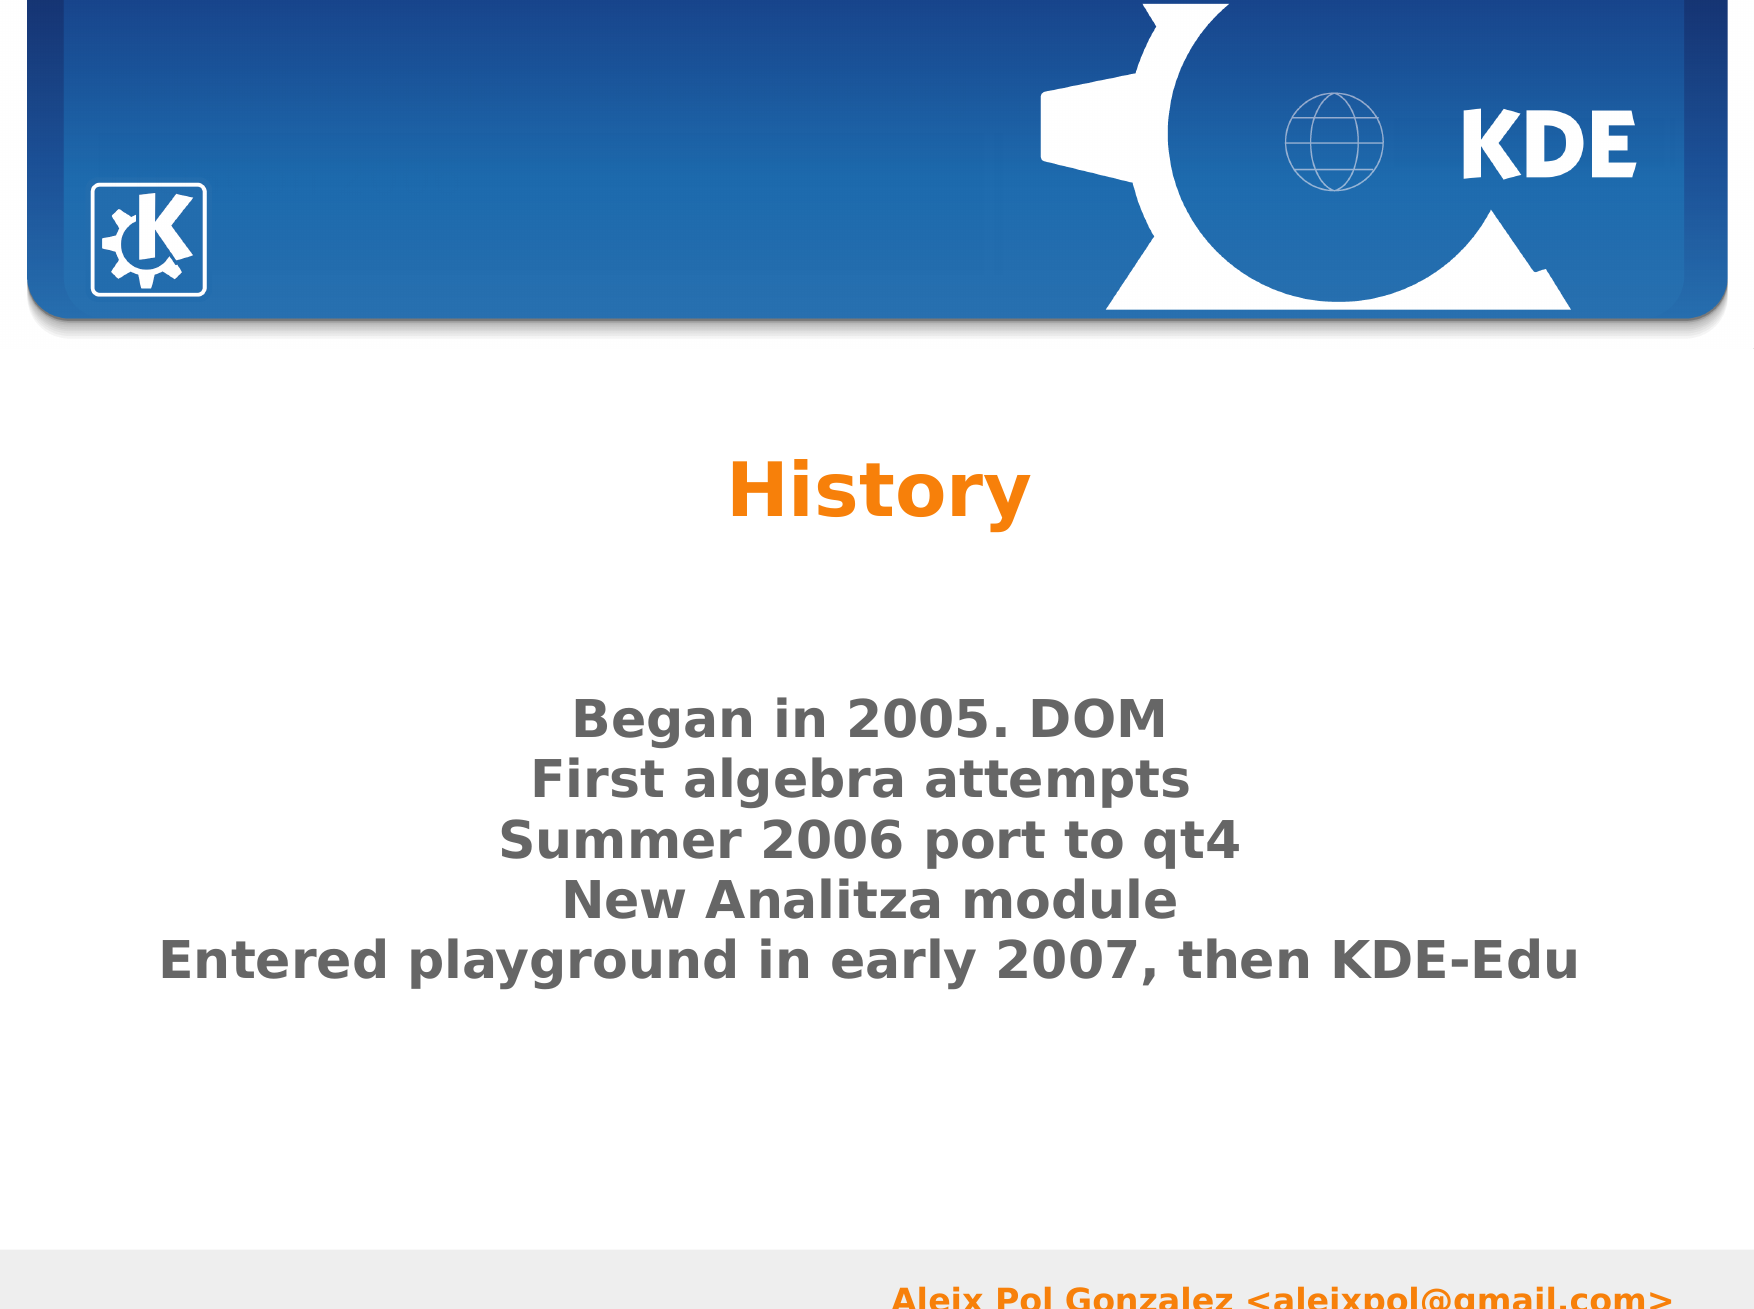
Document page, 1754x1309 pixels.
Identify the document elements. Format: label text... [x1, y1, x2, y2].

text_box History [123, 395, 1606, 499]
text_box Began in 2005. DOM First algebra attempts Summer 2006 port to qt4 New Analitza module Entered playground in early 2007, then KDE-Edu [71, 681, 1651, 999]
picture [0, 0, 1754, 349]
